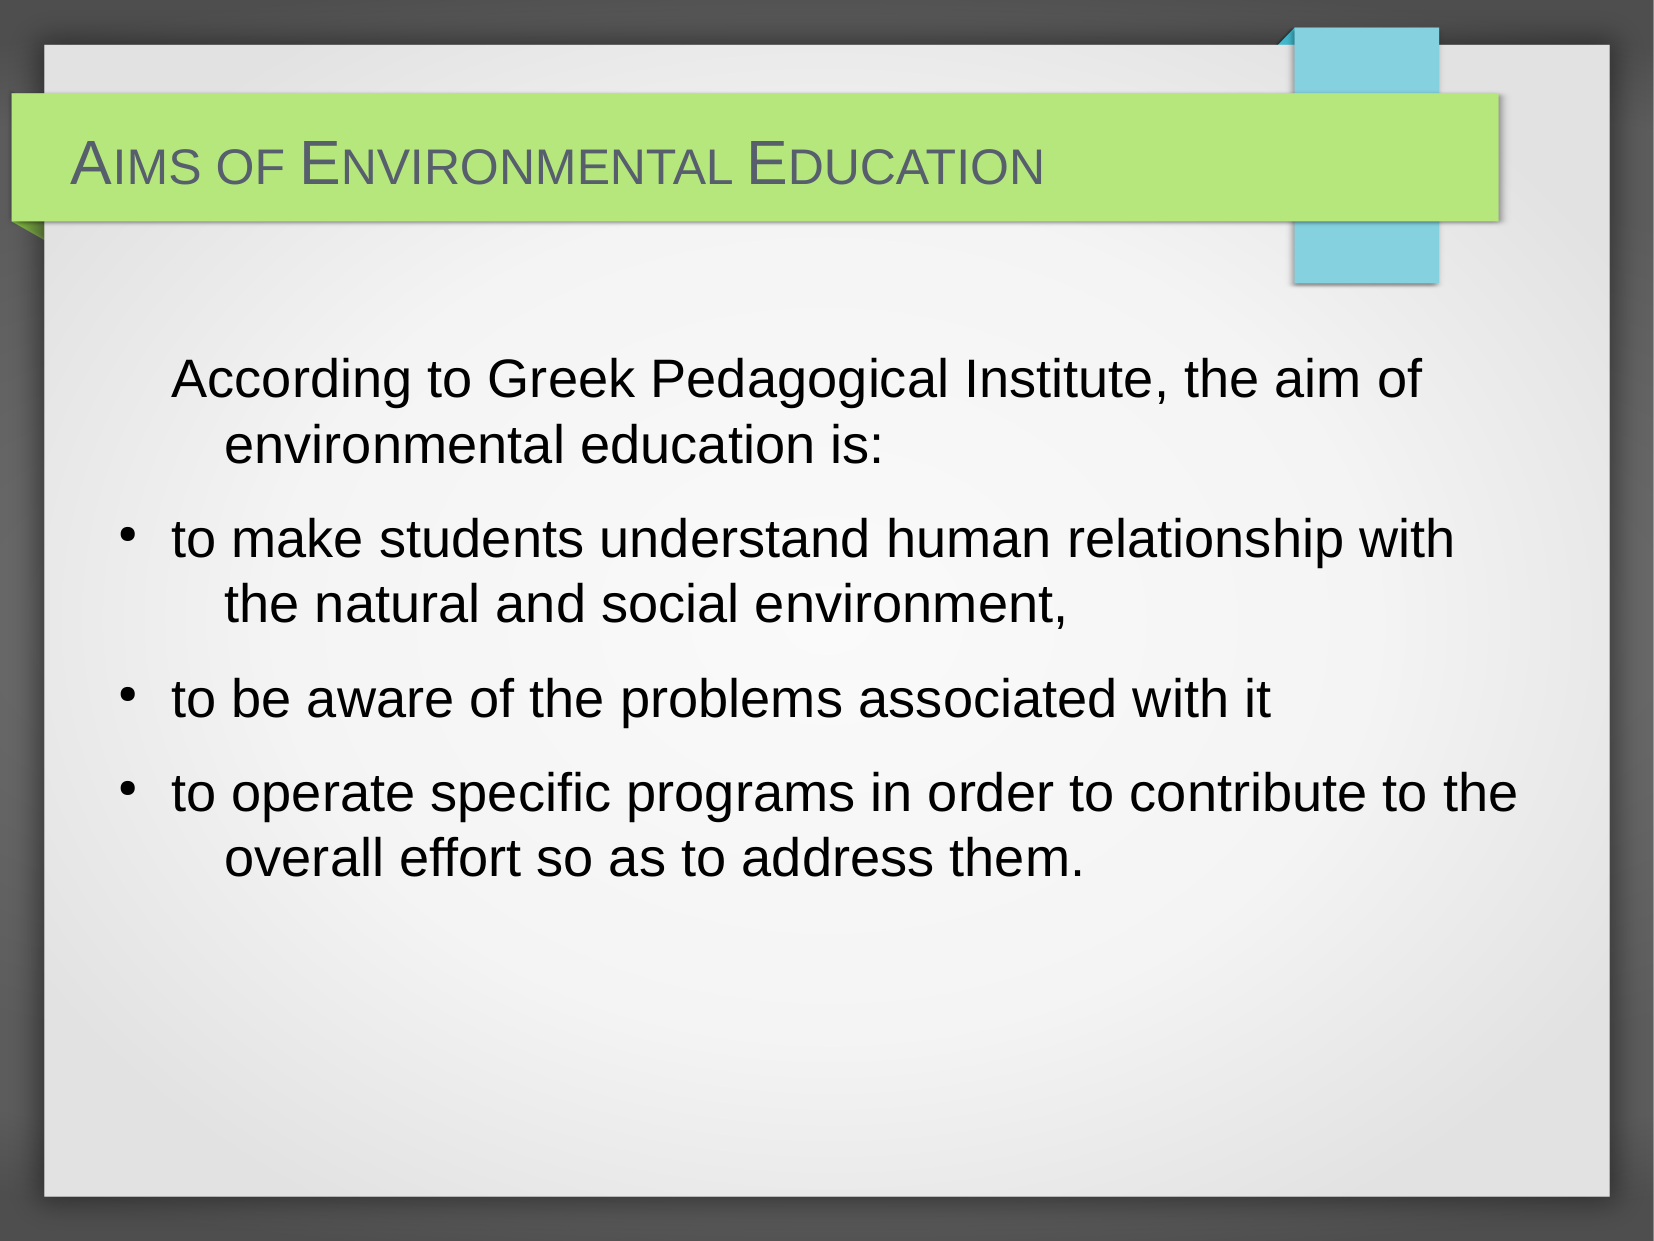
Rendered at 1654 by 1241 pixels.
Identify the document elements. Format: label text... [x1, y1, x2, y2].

title AIMS OF ENVIRONMENTAL EDUCATION [70, 106, 1229, 213]
list According to Greek Pedagogical Institute, the aim of environmental education is: to make students understand human relationship with the natural and social environment, to be aware of the problems associated with it to operate specific programs in order to contribute to the overall effort so as to address them. [82, 343, 1538, 1063]
